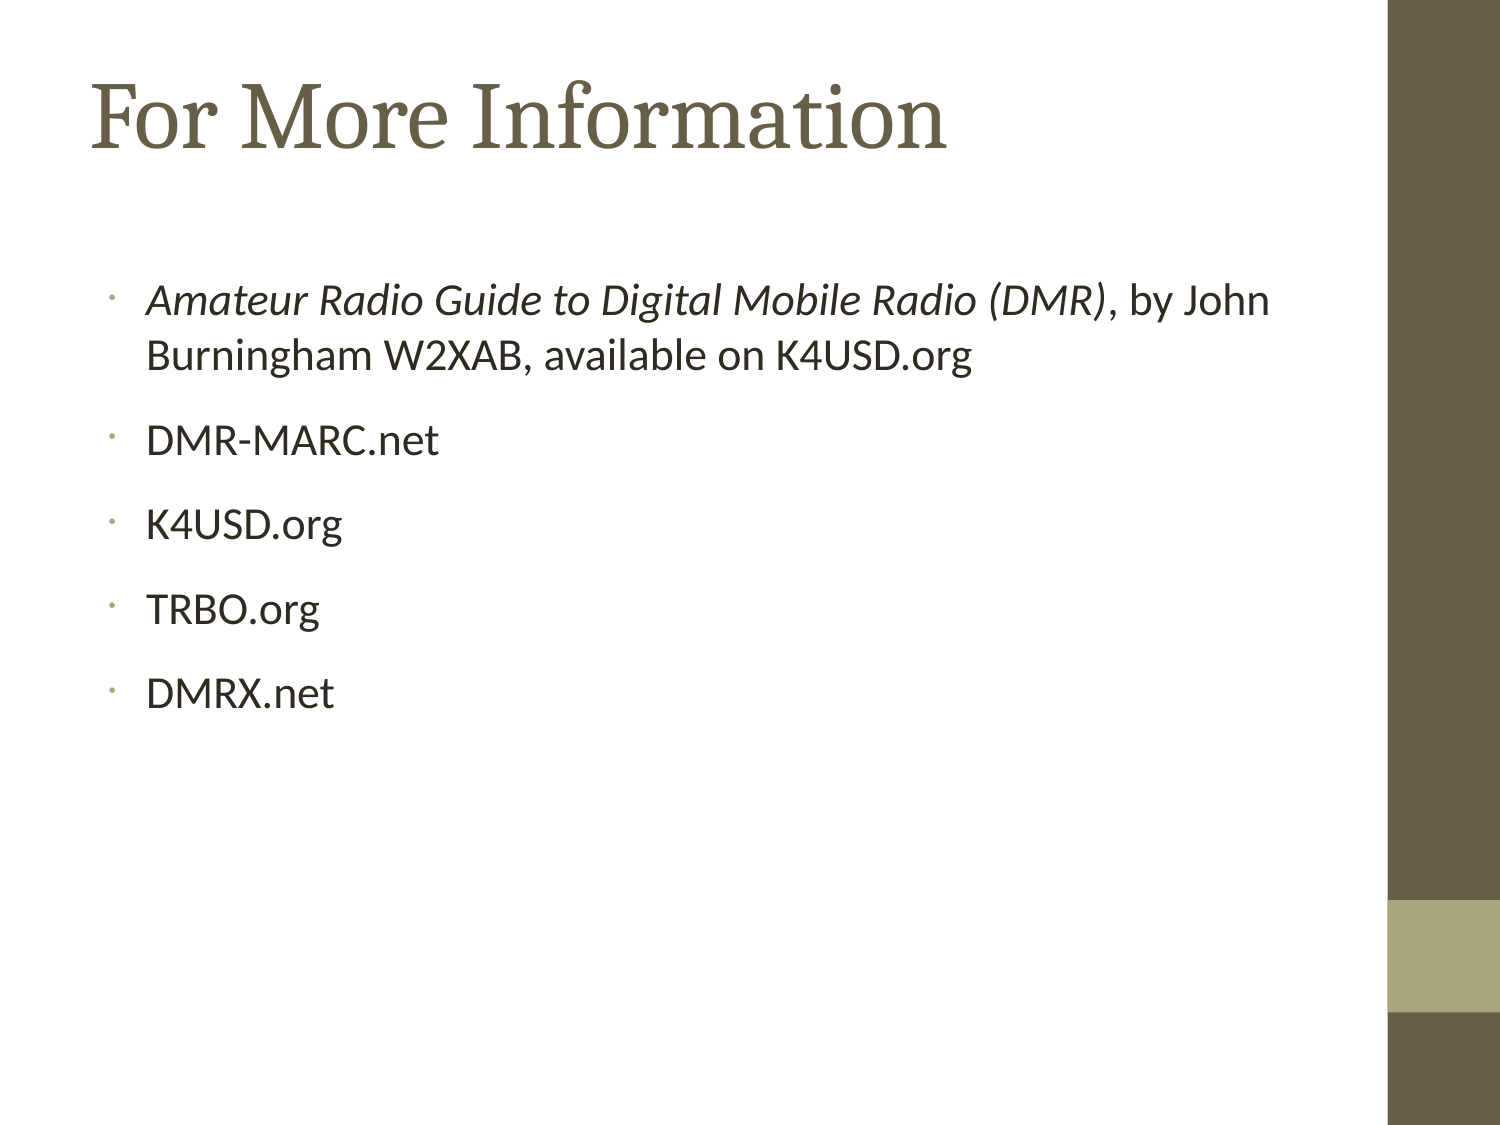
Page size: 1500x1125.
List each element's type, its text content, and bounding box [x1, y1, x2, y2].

list Amateur Radio Guide to Digital Mobile Radio (DMR), by John Burningham W2XAB, available on K4USD.org DMR-MARC.net K4USD.org TRBO.org DMRX.net [75, 262, 1325, 1050]
title For More Information [75, 45, 1325, 233]
